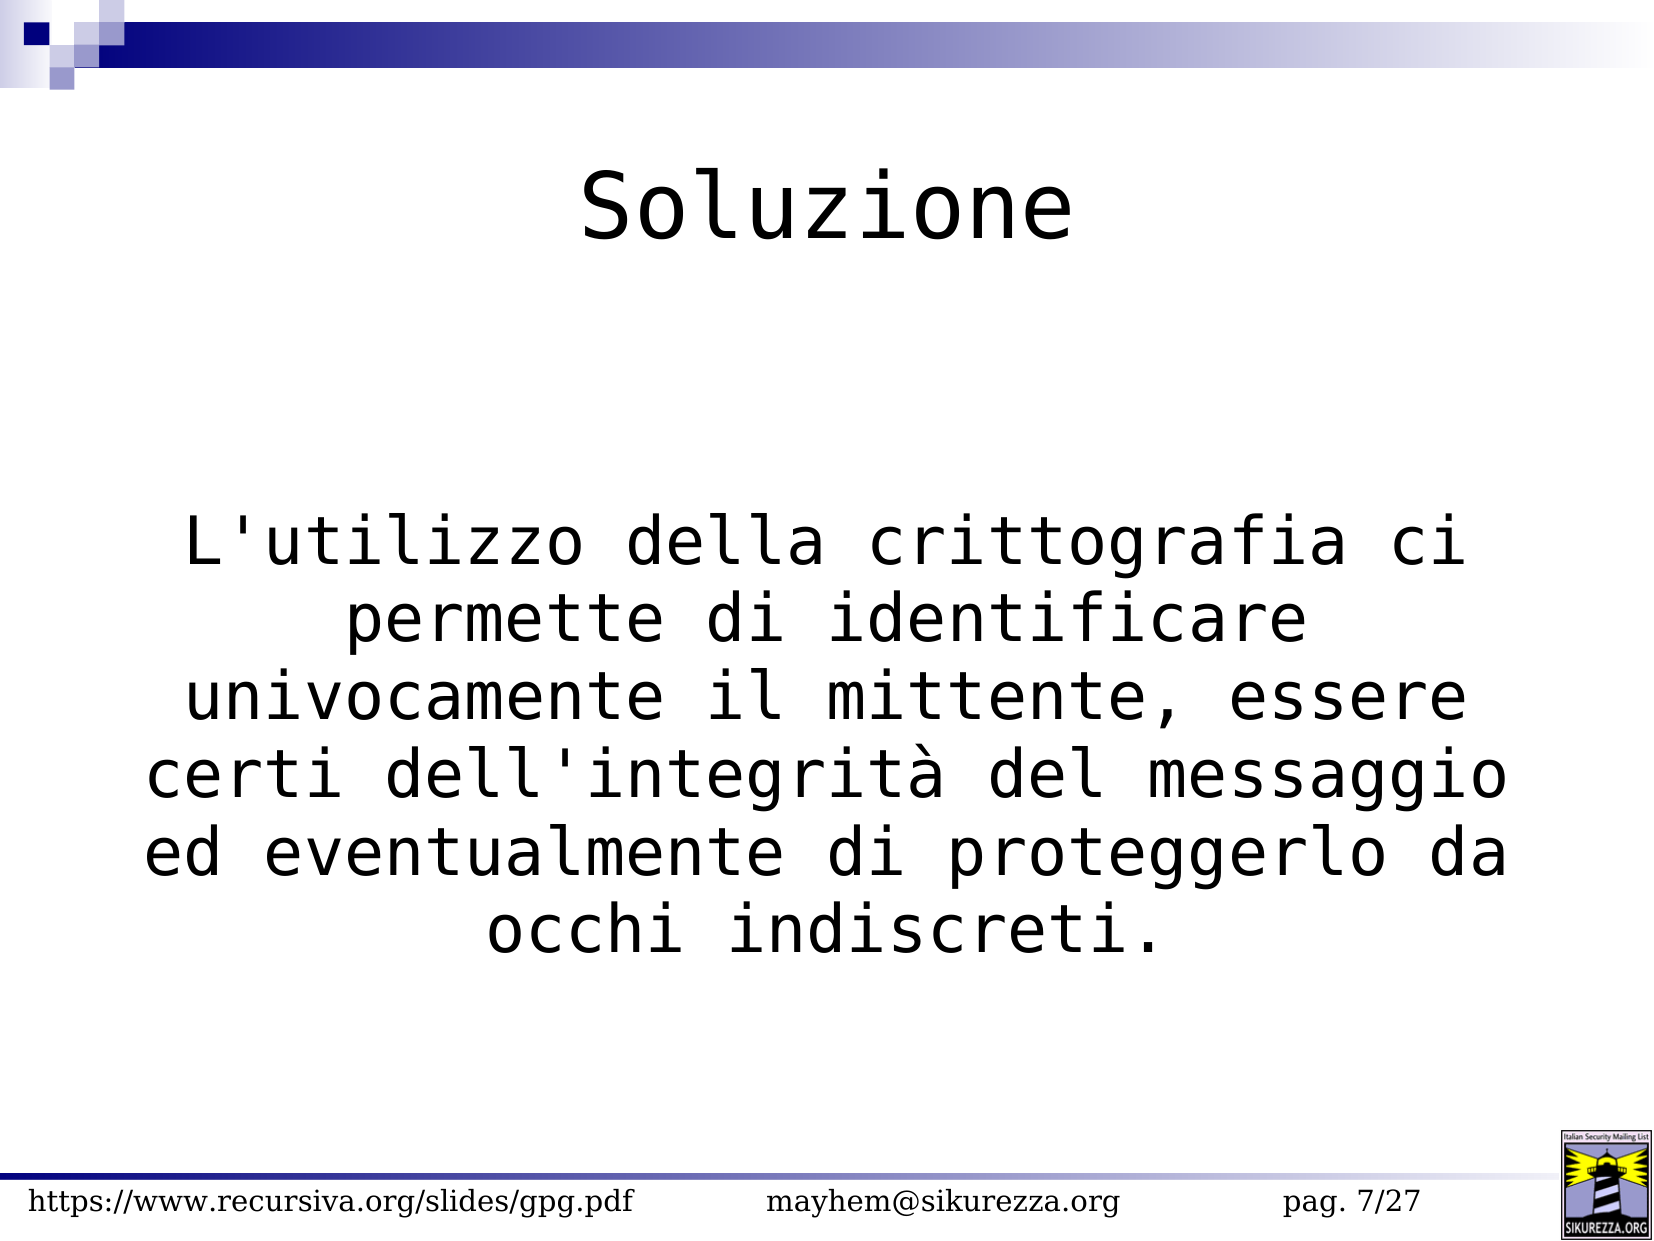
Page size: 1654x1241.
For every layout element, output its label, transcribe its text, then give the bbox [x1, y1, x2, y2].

title Soluzione [121, 102, 1534, 311]
subtitle L'utilizzo della crittografia ci permette di identificare univocamente il mittente, essere certi dell'integrità del messaggio ed eventualmente di proteggerlo da occhi indiscreti. [121, 344, 1534, 1127]
picture [0, 1128, 1654, 1241]
